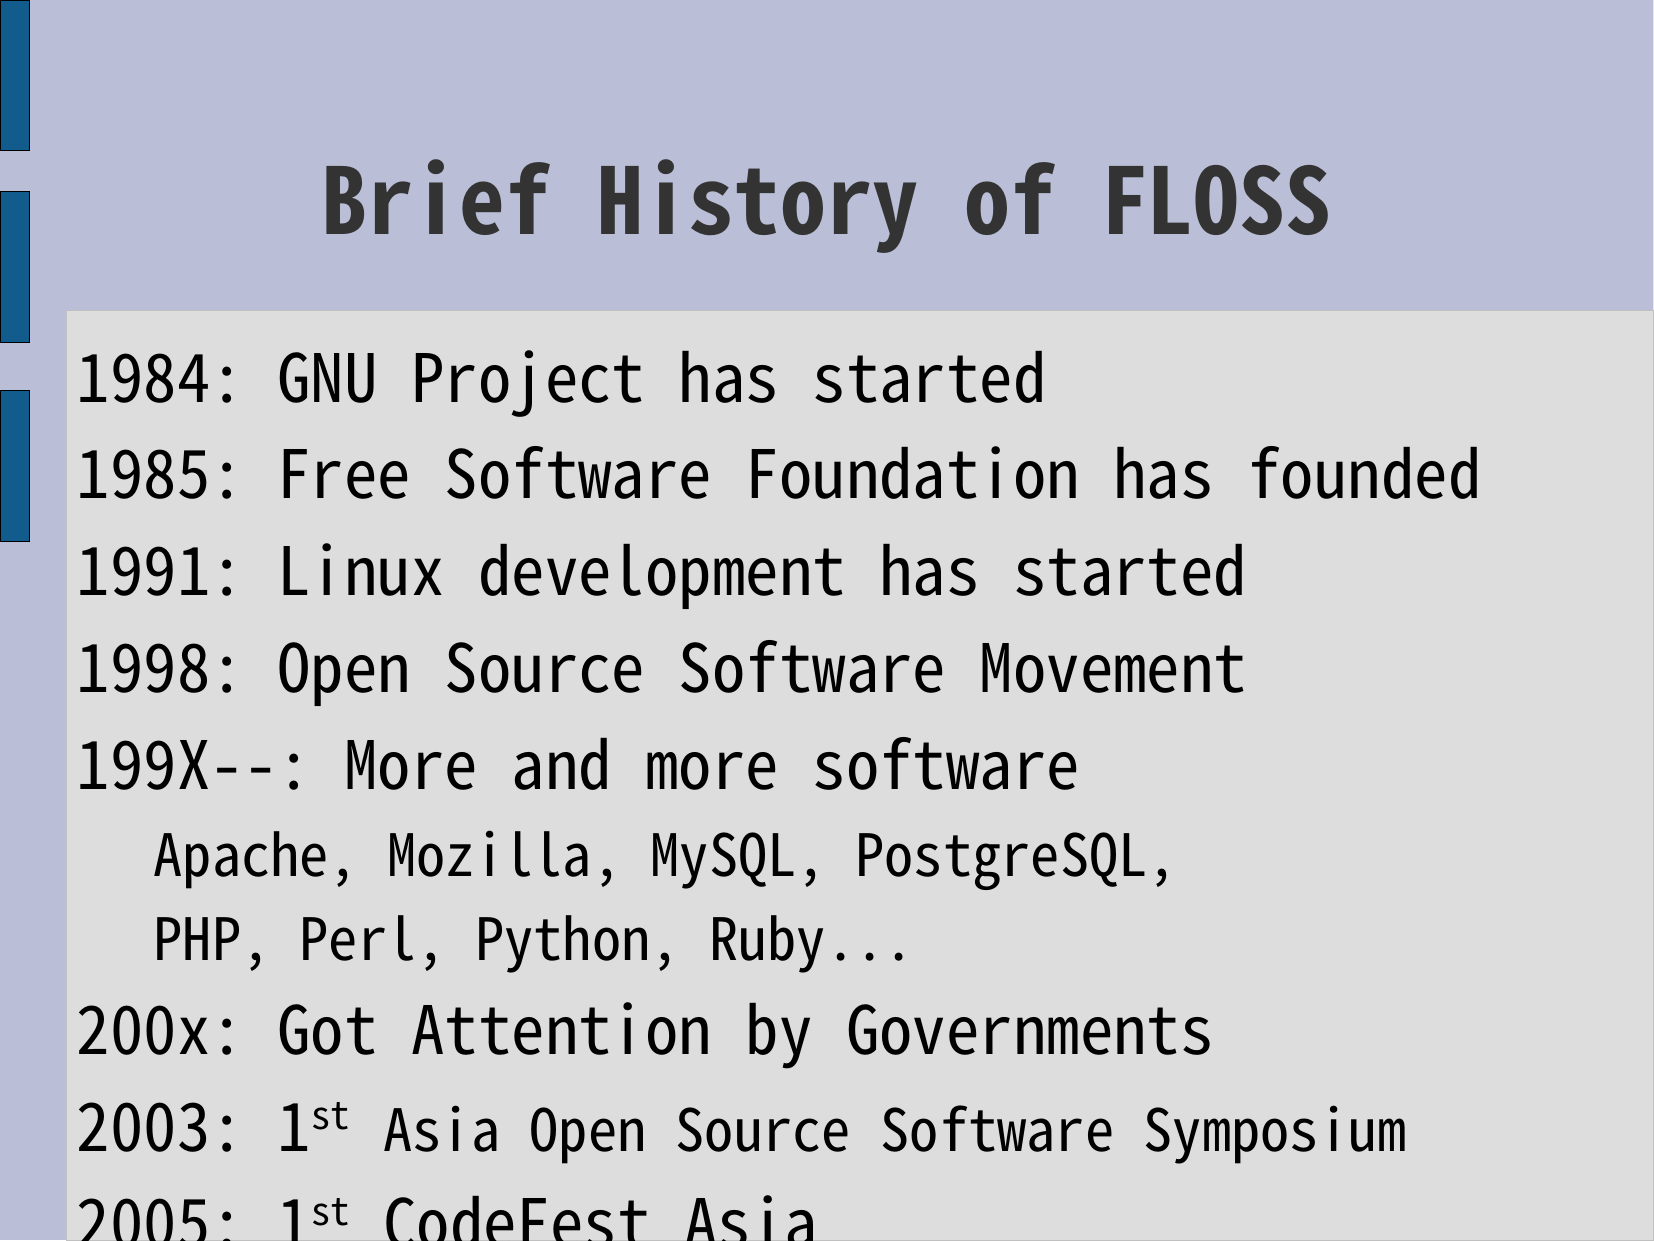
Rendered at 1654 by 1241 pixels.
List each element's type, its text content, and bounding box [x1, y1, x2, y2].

list 1984: GNU Project has started 1985: Free Software Foundation has founded 1991: Linux development has started 1998: Open Source Software Movement 199X--: More and more software Apache, Mozilla, MySQL, PostgreSQL, PHP, Perl, Python, Ruby... 200x: Got Attention by Governments 2003: 1st Asia Open Source Software Symposium 2005: 1st CodeFest Asia 2007: 9th AOSSS, 4th CodeFest Asia [59, 324, 1565, 1241]
title Brief History of FLOSS [121, 91, 1534, 299]
